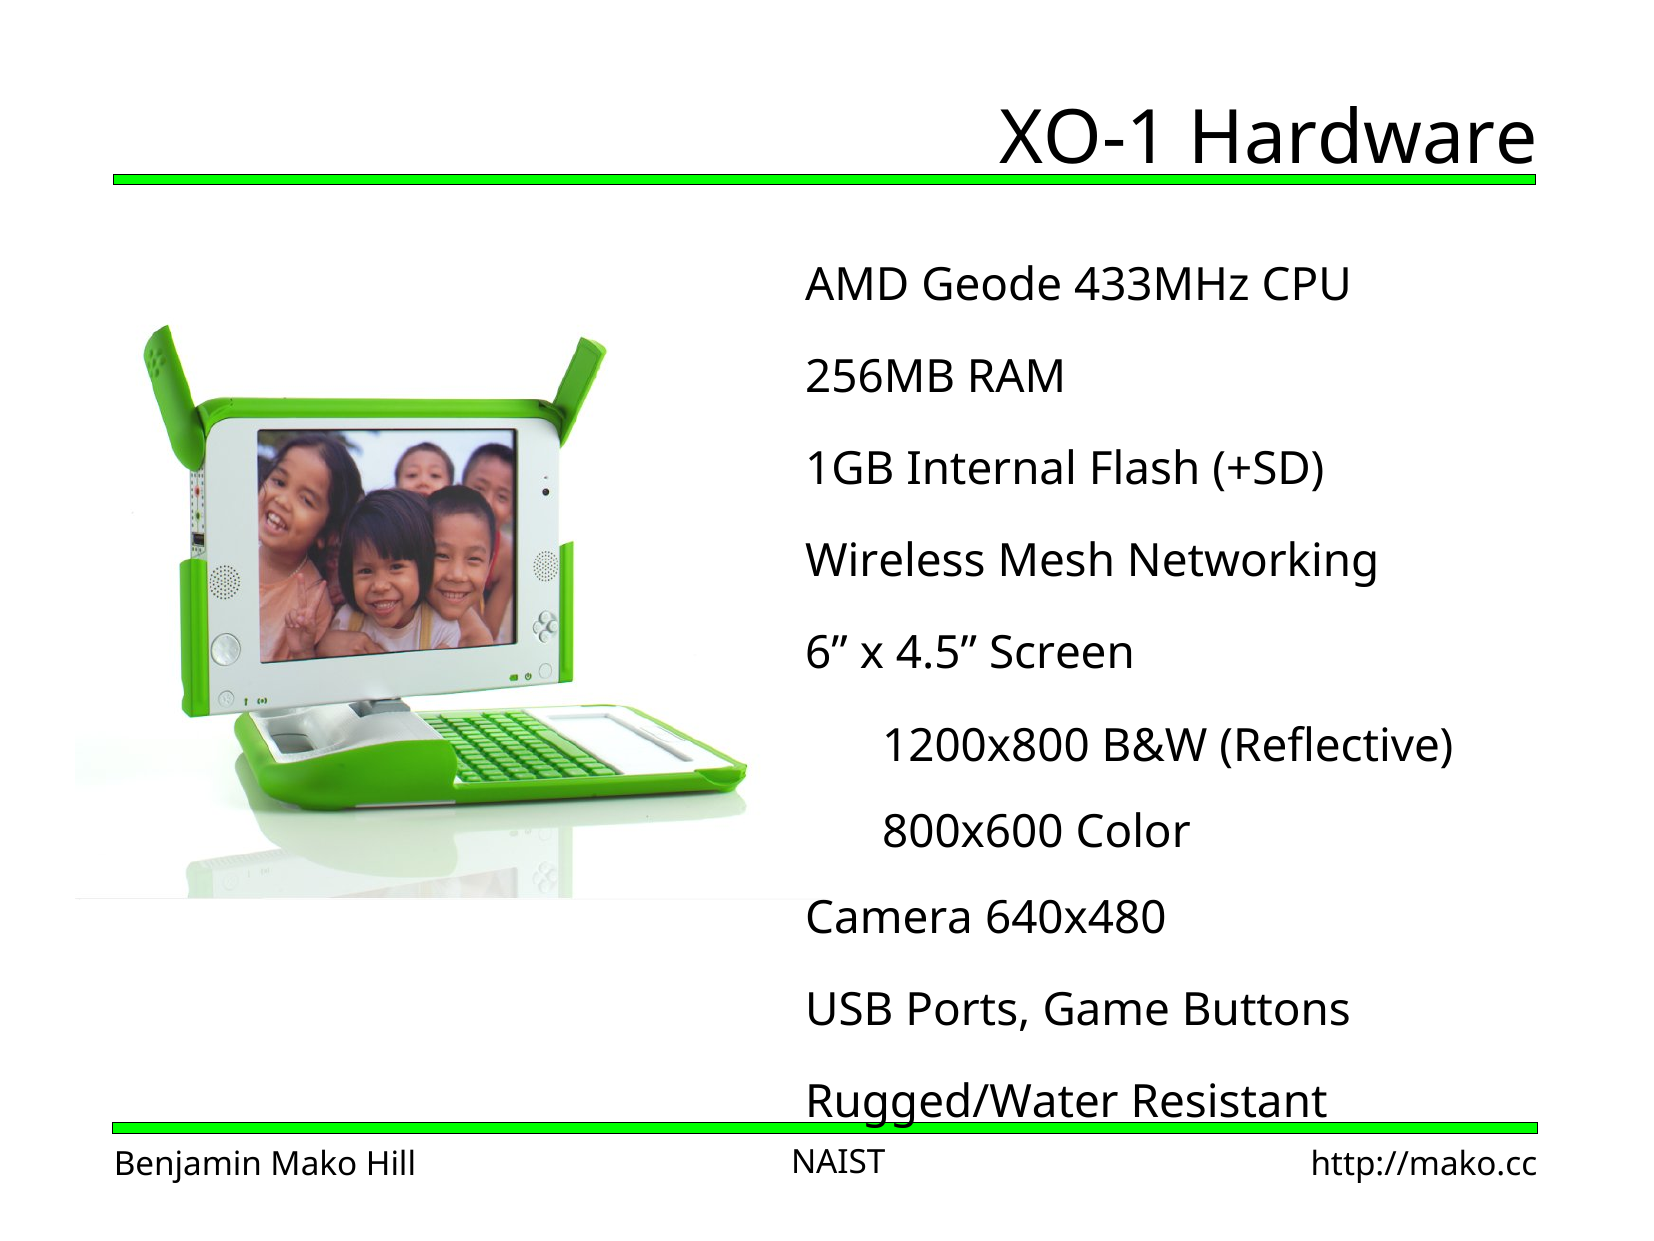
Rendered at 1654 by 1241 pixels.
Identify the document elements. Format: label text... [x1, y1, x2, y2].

title XO-1 Hardware [125, 70, 1538, 198]
list AMD Geode 433MHz CPU 256MB RAM 1GB Internal Flash (+SD) Wireless Mesh Networking 6” x 4.5” Screen 1200x800 B&W (Reflective) 800x600 Color Camera 640x480 USB Ports, Game Buttons Rugged/Water Resistant [787, 251, 1530, 1089]
picture [75, 309, 787, 901]
